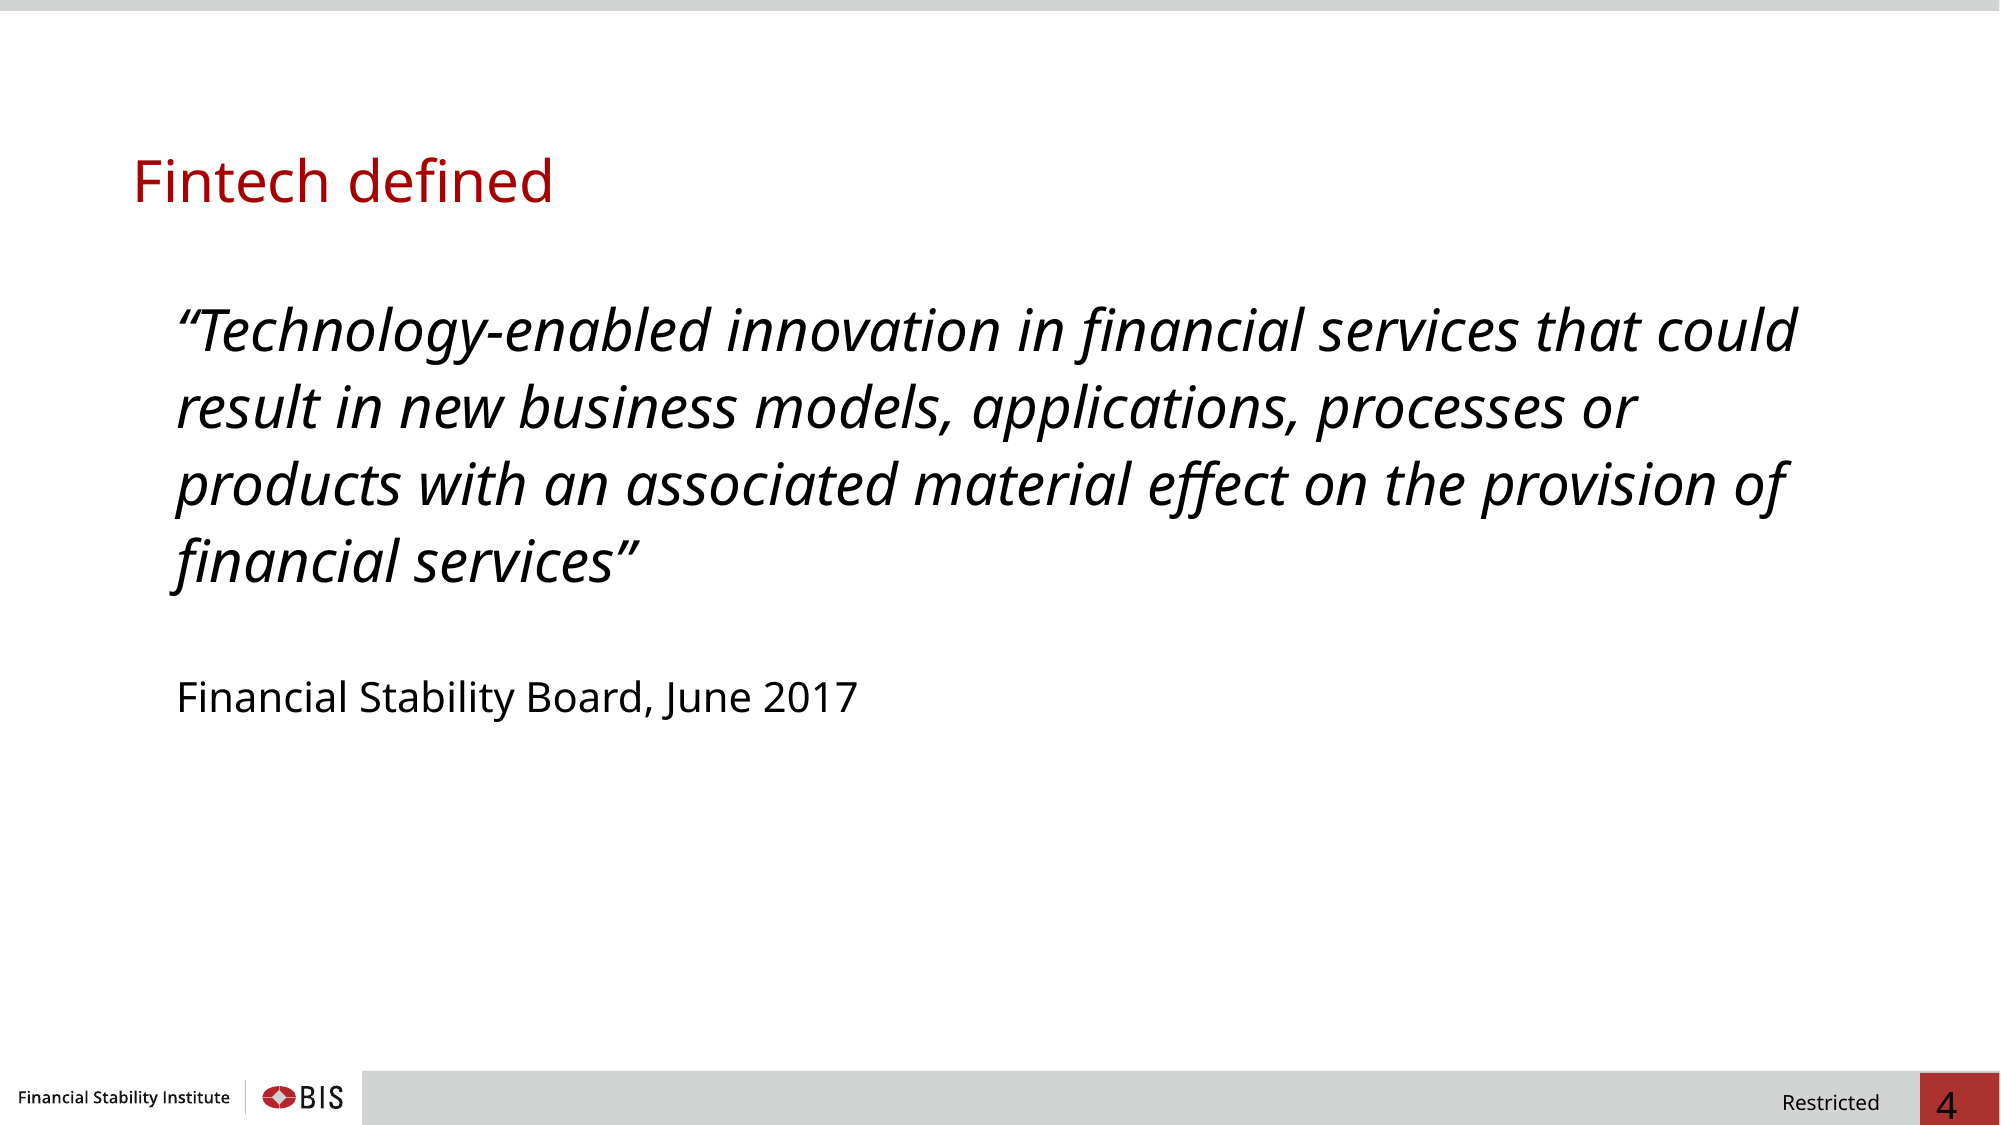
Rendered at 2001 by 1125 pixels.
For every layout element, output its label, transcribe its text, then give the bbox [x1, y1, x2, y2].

slide_number <numéro> [1921, 1074, 2000, 1125]
title Fintech defined [118, 137, 1863, 214]
list “Technology-enabled innovation in financial services that could result in new business models, applications, processes or products with an associated material effect on the provision of financial services” Financial Stability Board, June 2017 [161, 278, 1851, 669]
